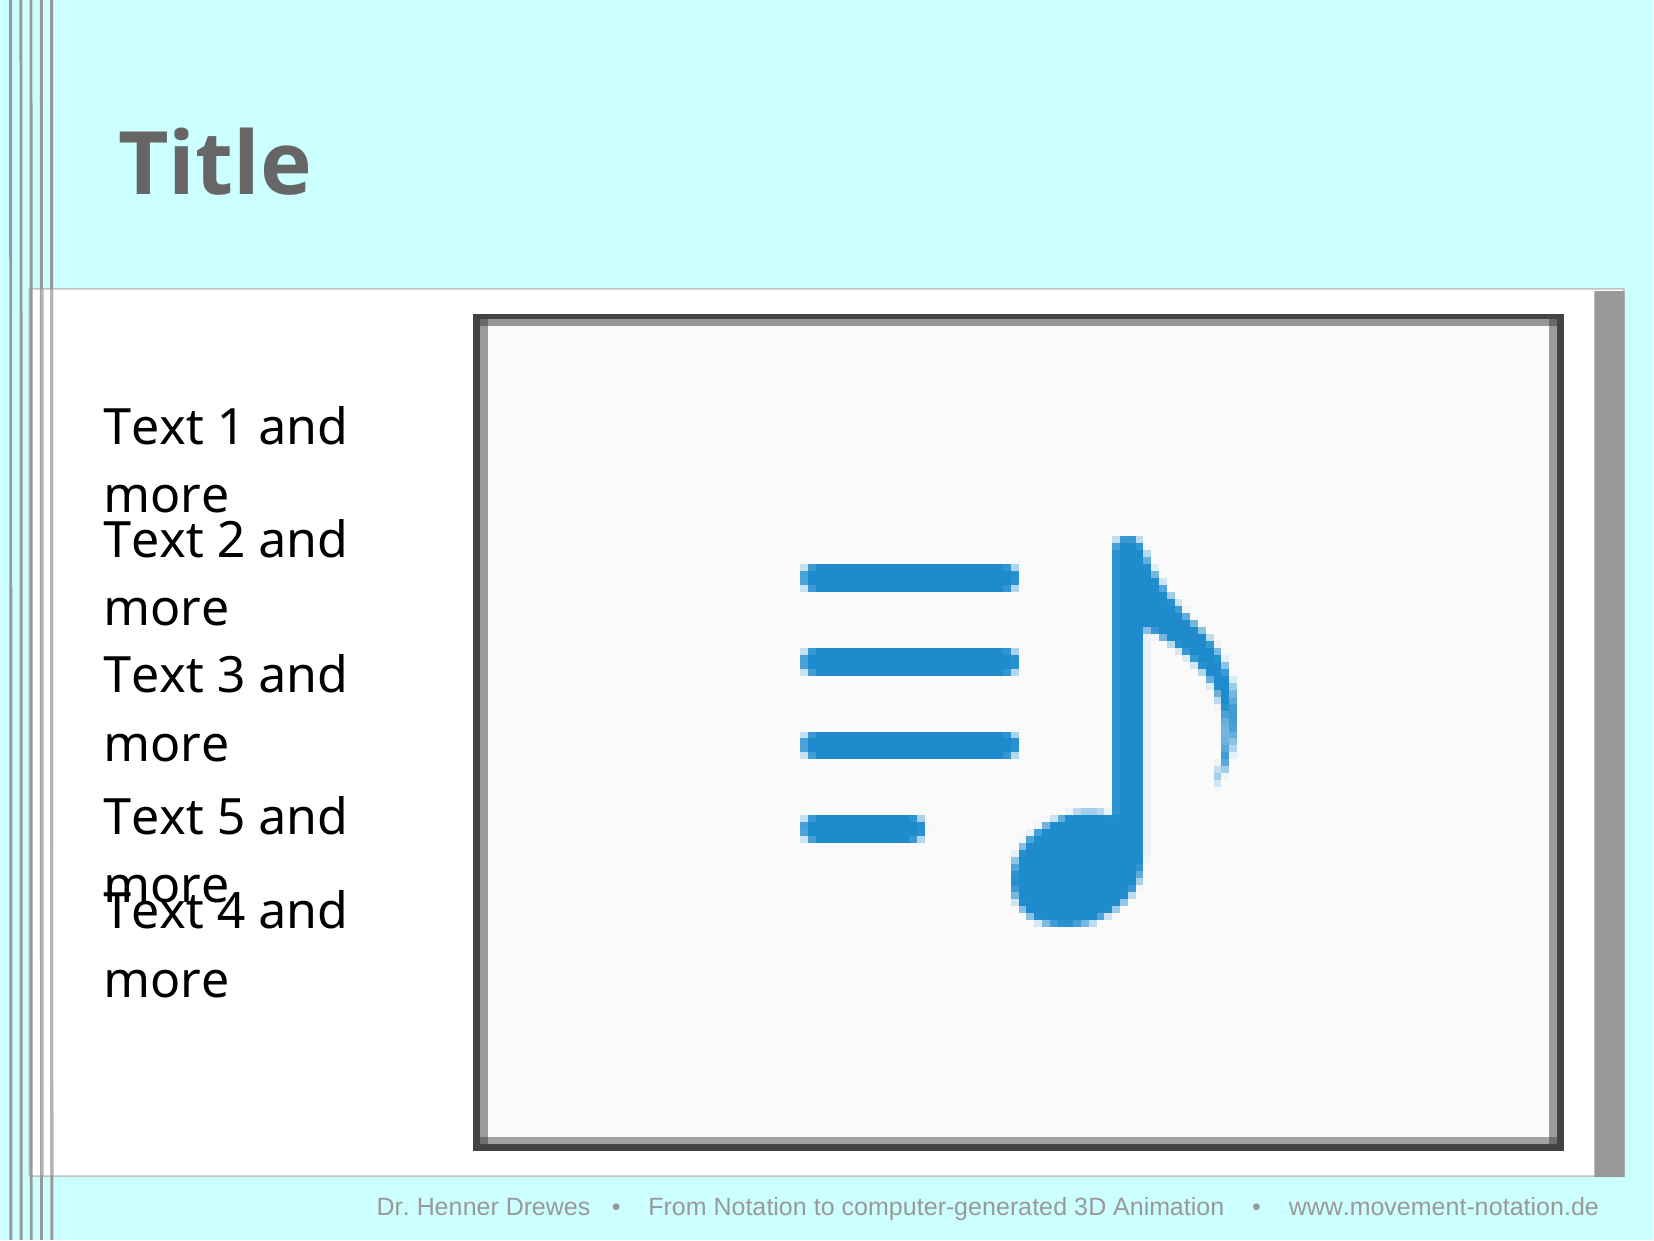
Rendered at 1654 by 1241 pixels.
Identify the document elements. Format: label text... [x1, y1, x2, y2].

text_box Text 2 and more [88, 496, 384, 631]
title Title [118, 95, 1531, 227]
text_box Text 5 and more [88, 773, 384, 926]
text_box Text 4 and more [88, 926, 384, 1021]
text_box Text 1 and more [88, 383, 384, 496]
text_box [472, 313, 1565, 1152]
text_box Text 3 and more [88, 631, 384, 773]
